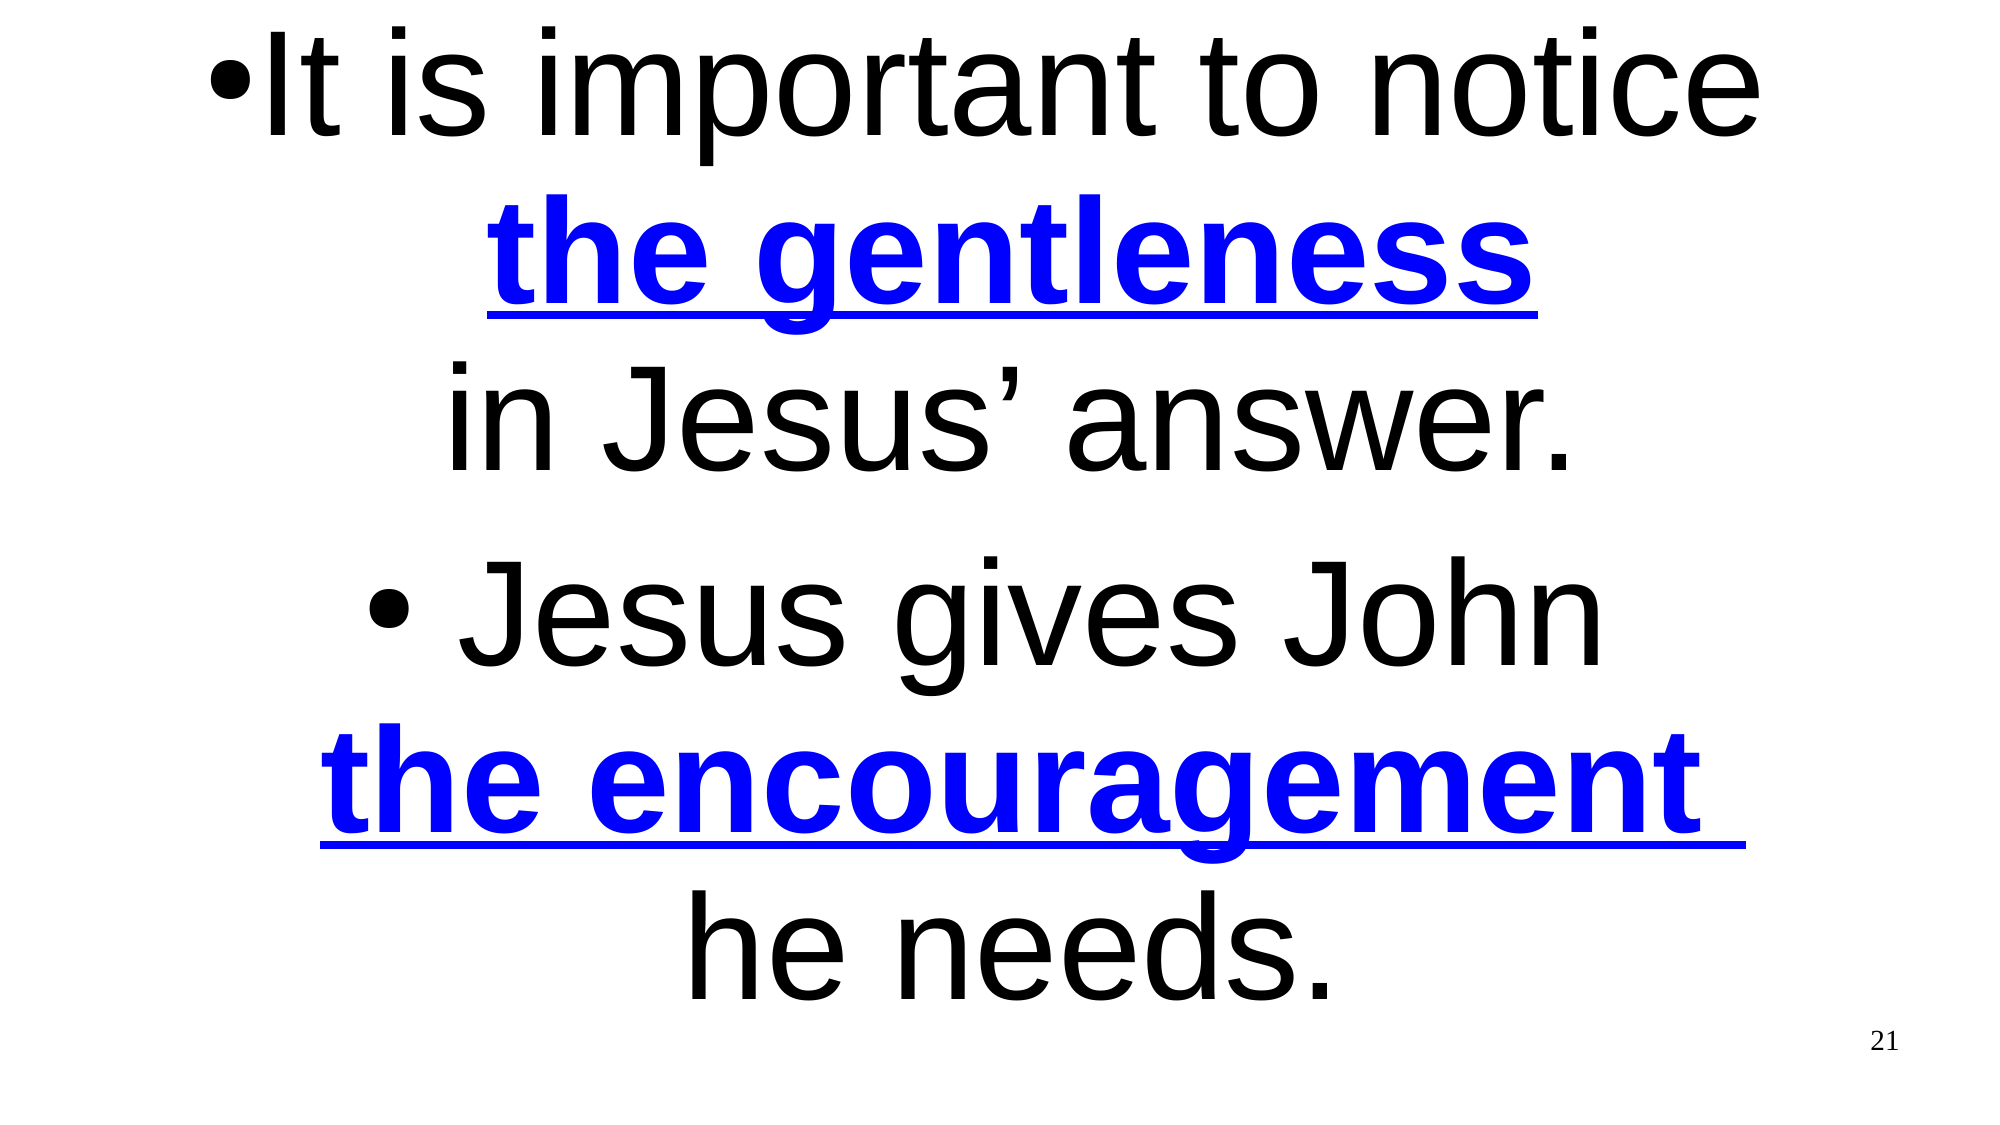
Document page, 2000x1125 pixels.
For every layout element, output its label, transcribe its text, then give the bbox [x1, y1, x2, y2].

list It is important to notice the gentleness in Jesus’ answer. Jesus gives John the encouragement he needs. [0, 0, 1996, 1123]
